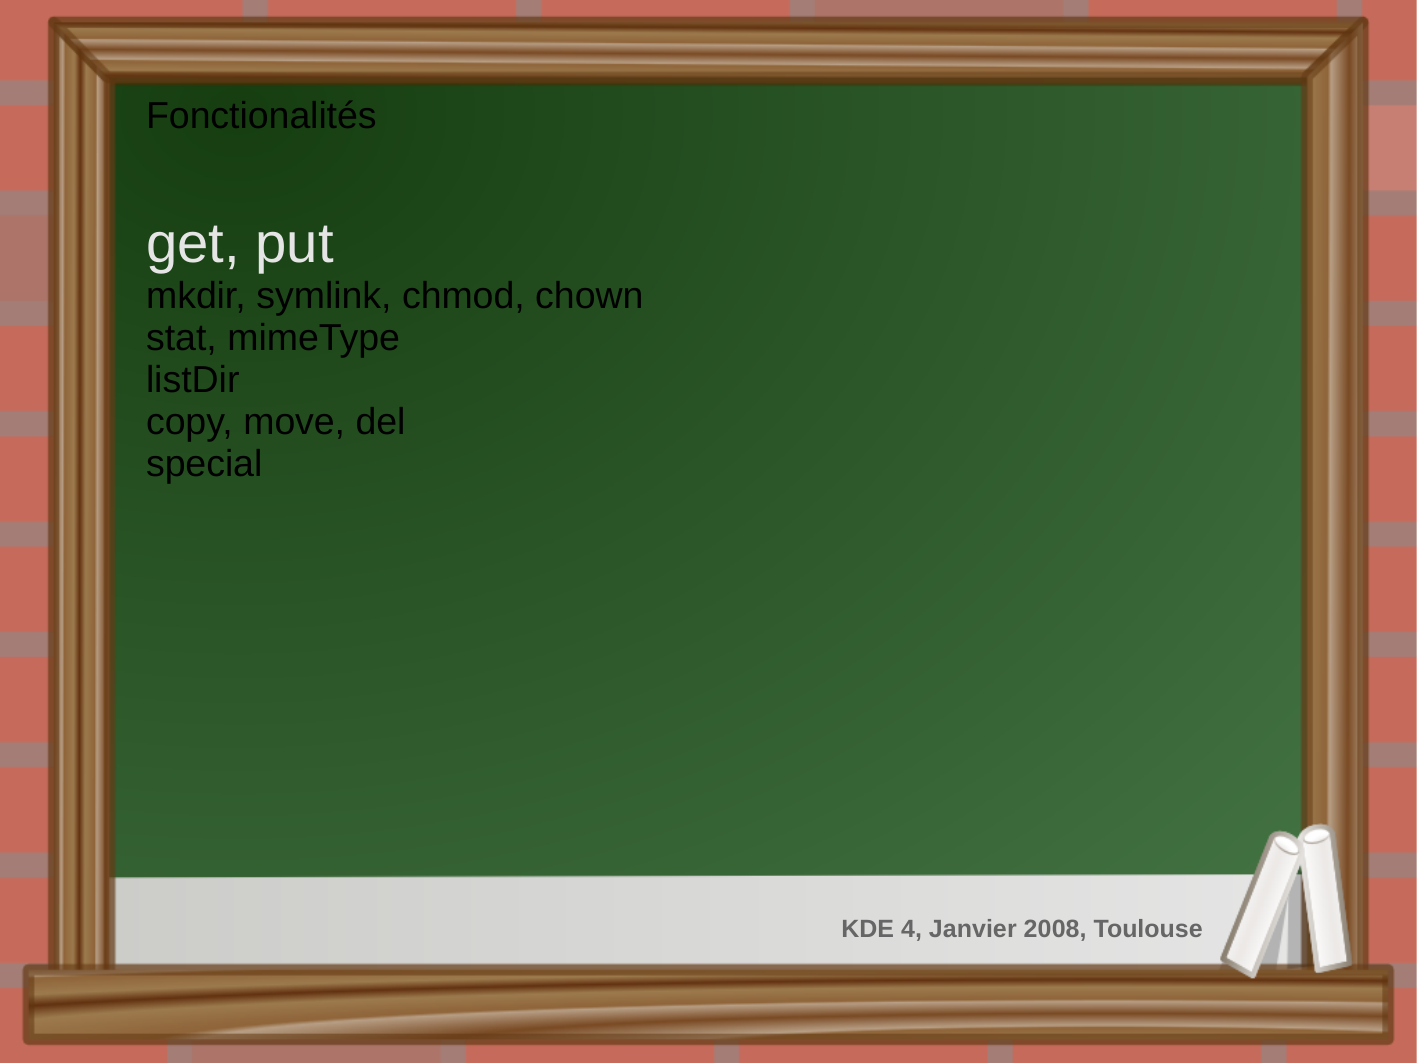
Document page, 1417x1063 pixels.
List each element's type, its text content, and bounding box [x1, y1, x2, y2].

text_box Fonctionalités [131, 87, 1313, 145]
text_box get, put mkdir, symlink, chmod, chown stat, mimeType listDir copy, move, del special [131, 204, 1284, 534]
picture [0, 0, 1417, 1063]
